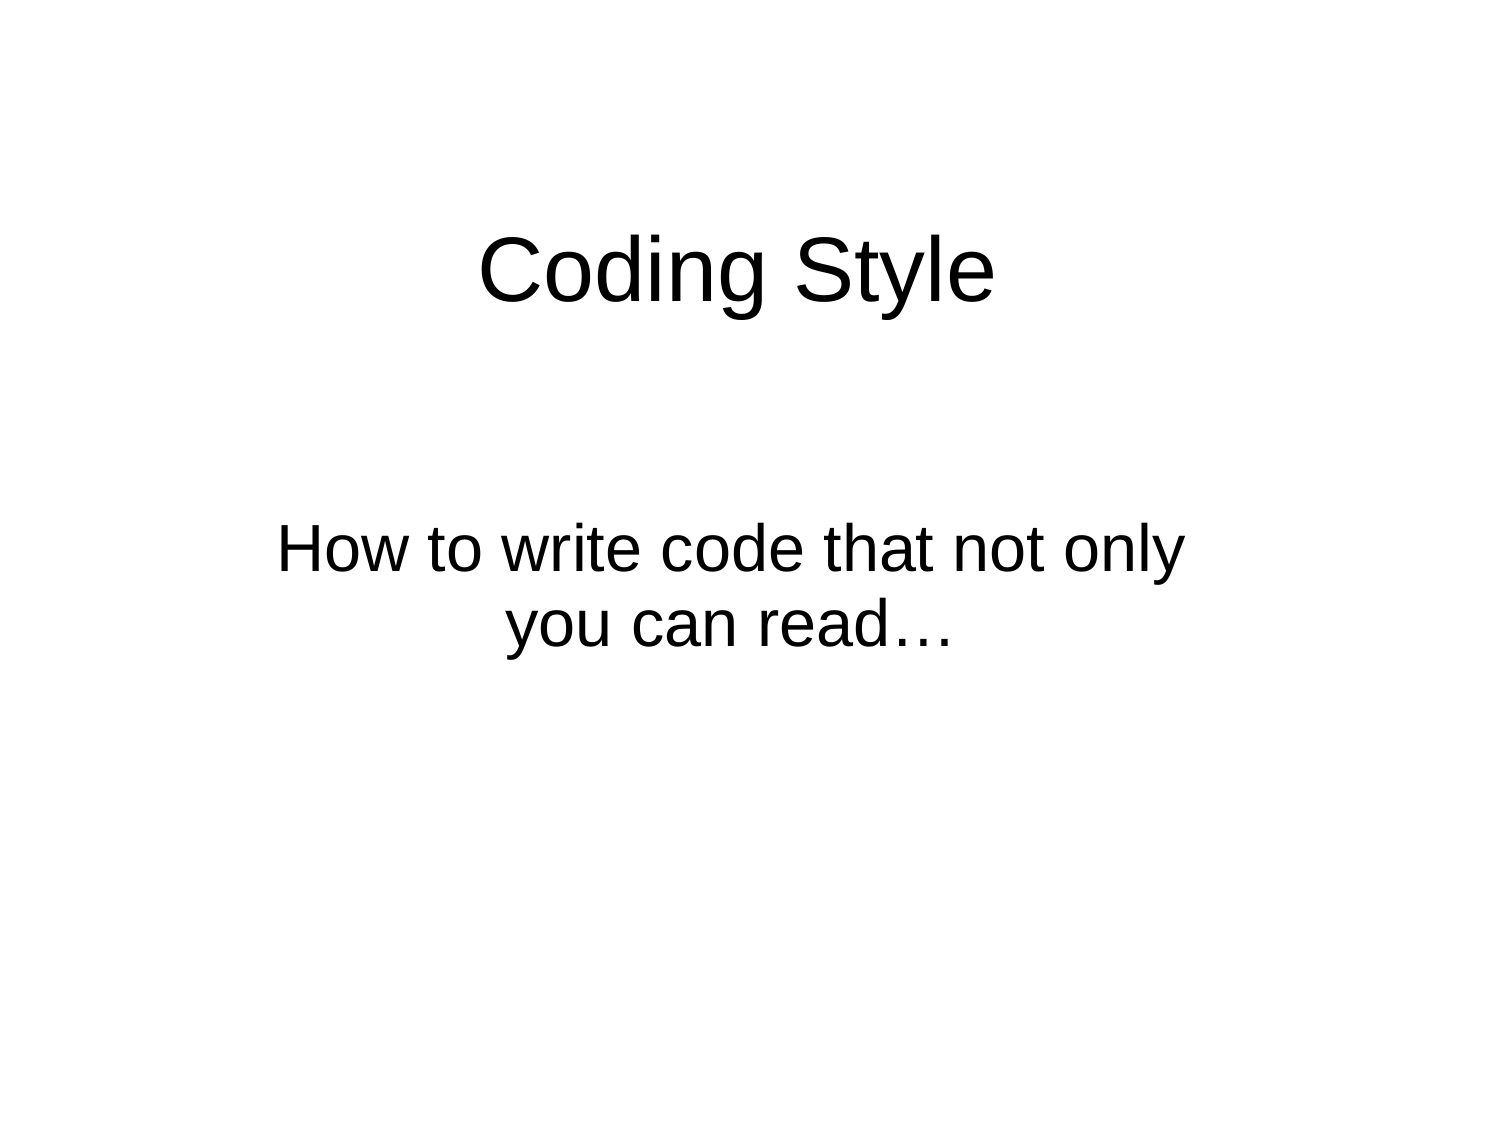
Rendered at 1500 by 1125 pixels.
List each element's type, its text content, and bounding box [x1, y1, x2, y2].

title Coding Style [100, 148, 1376, 391]
subtitle How to write code that not only you can read… [206, 503, 1257, 681]
